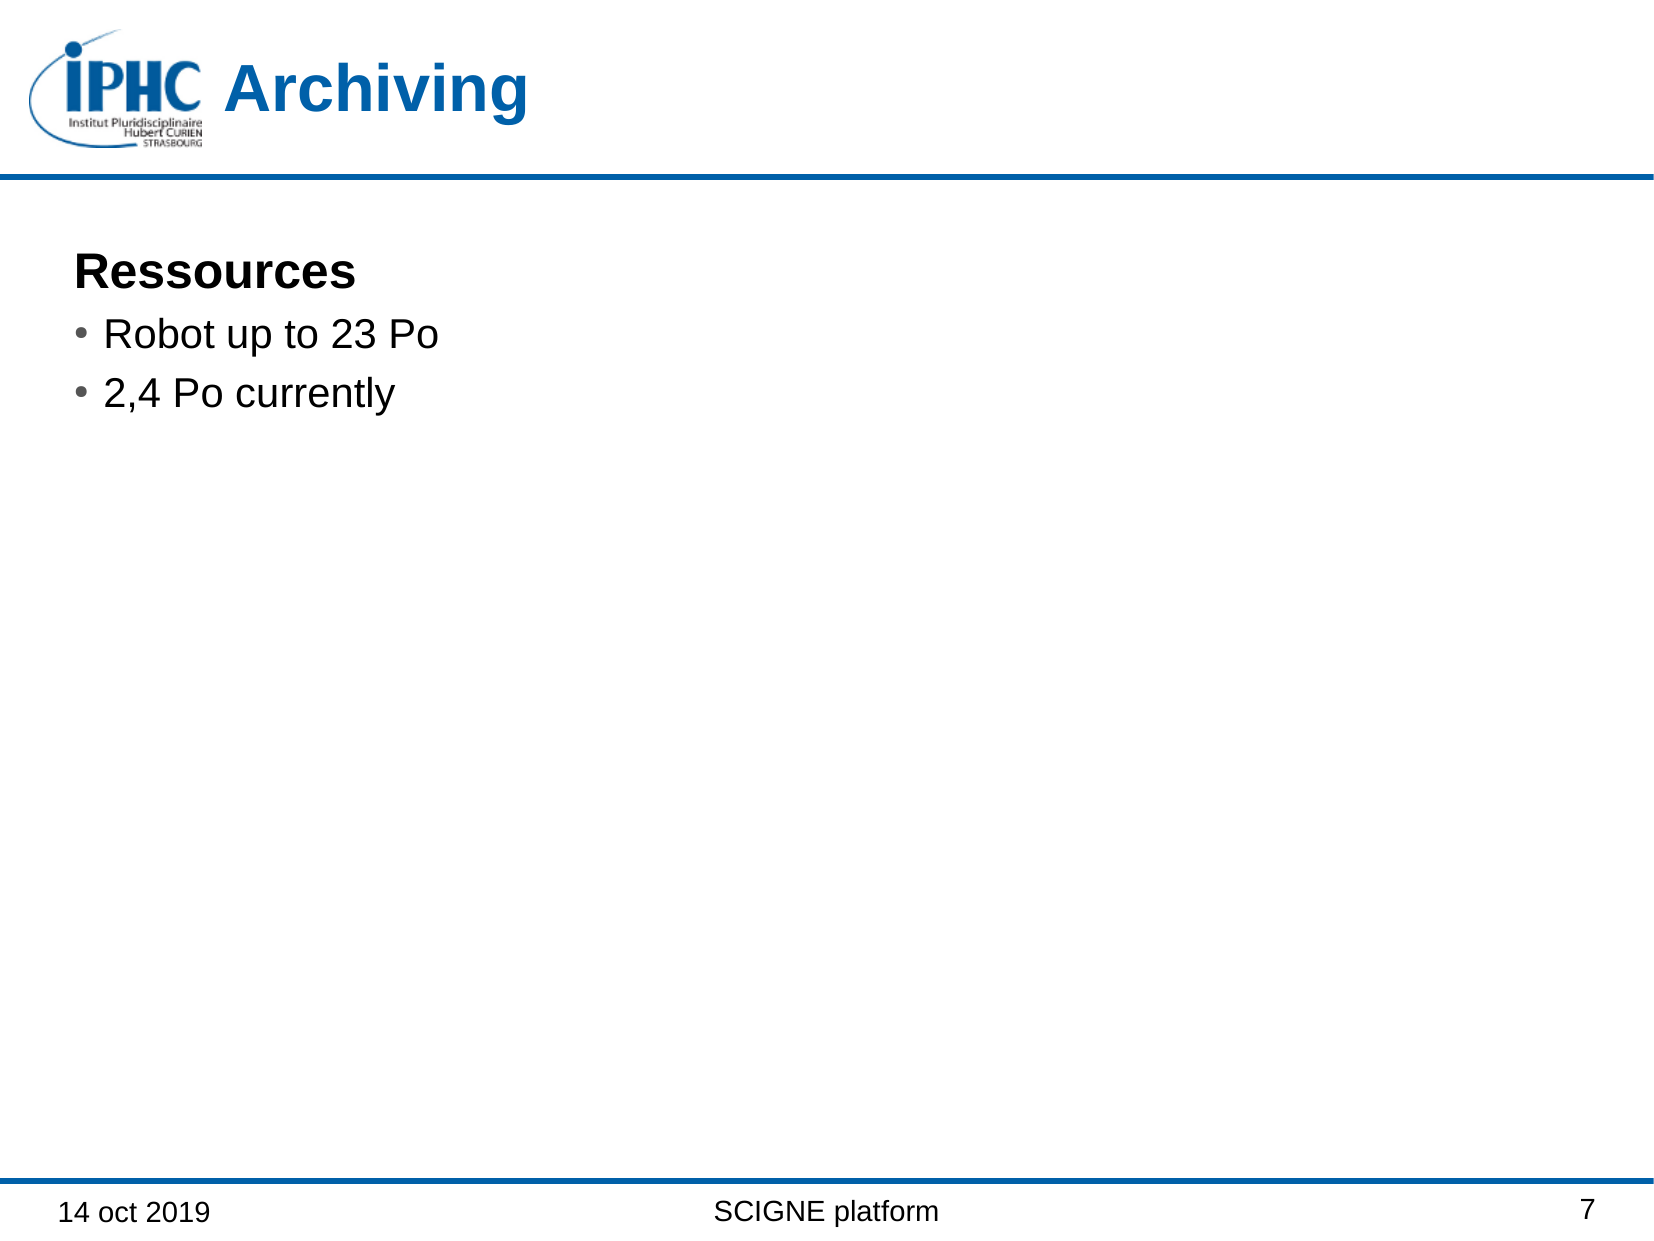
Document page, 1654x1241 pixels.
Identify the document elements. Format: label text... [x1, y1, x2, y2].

text_box Archiving [208, 43, 1446, 134]
picture [29, 29, 202, 148]
text_box Ressources Robot up to 23 Po 2,4 Po currently [59, 236, 1595, 1199]
